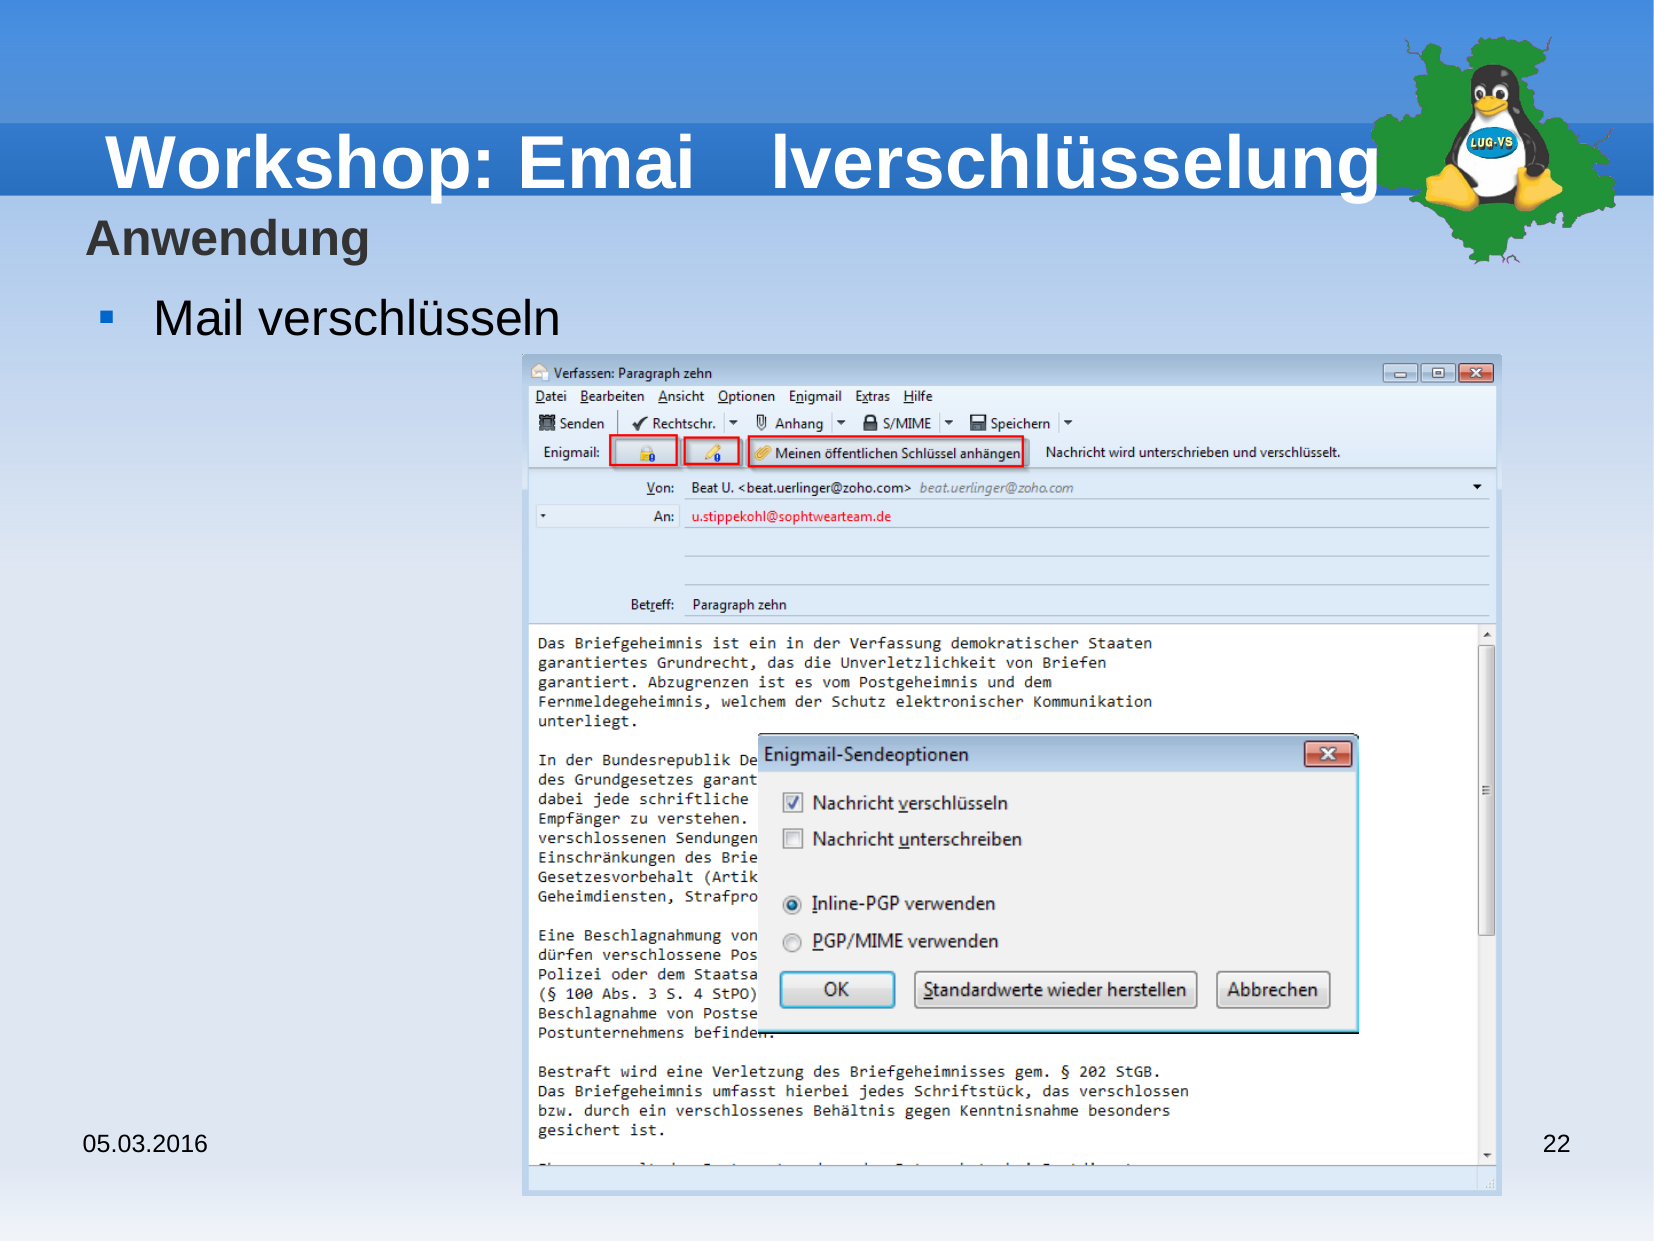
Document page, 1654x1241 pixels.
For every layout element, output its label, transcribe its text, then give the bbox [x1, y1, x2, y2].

picture [1489, 137, 1512, 149]
text_box Anwendung [14, 209, 1418, 267]
picture [0, 0, 1654, 1241]
list Mail verschlüsseln [82, 290, 1571, 1109]
title Workshop: Emai lverschlüsselung [0, 59, 1489, 267]
